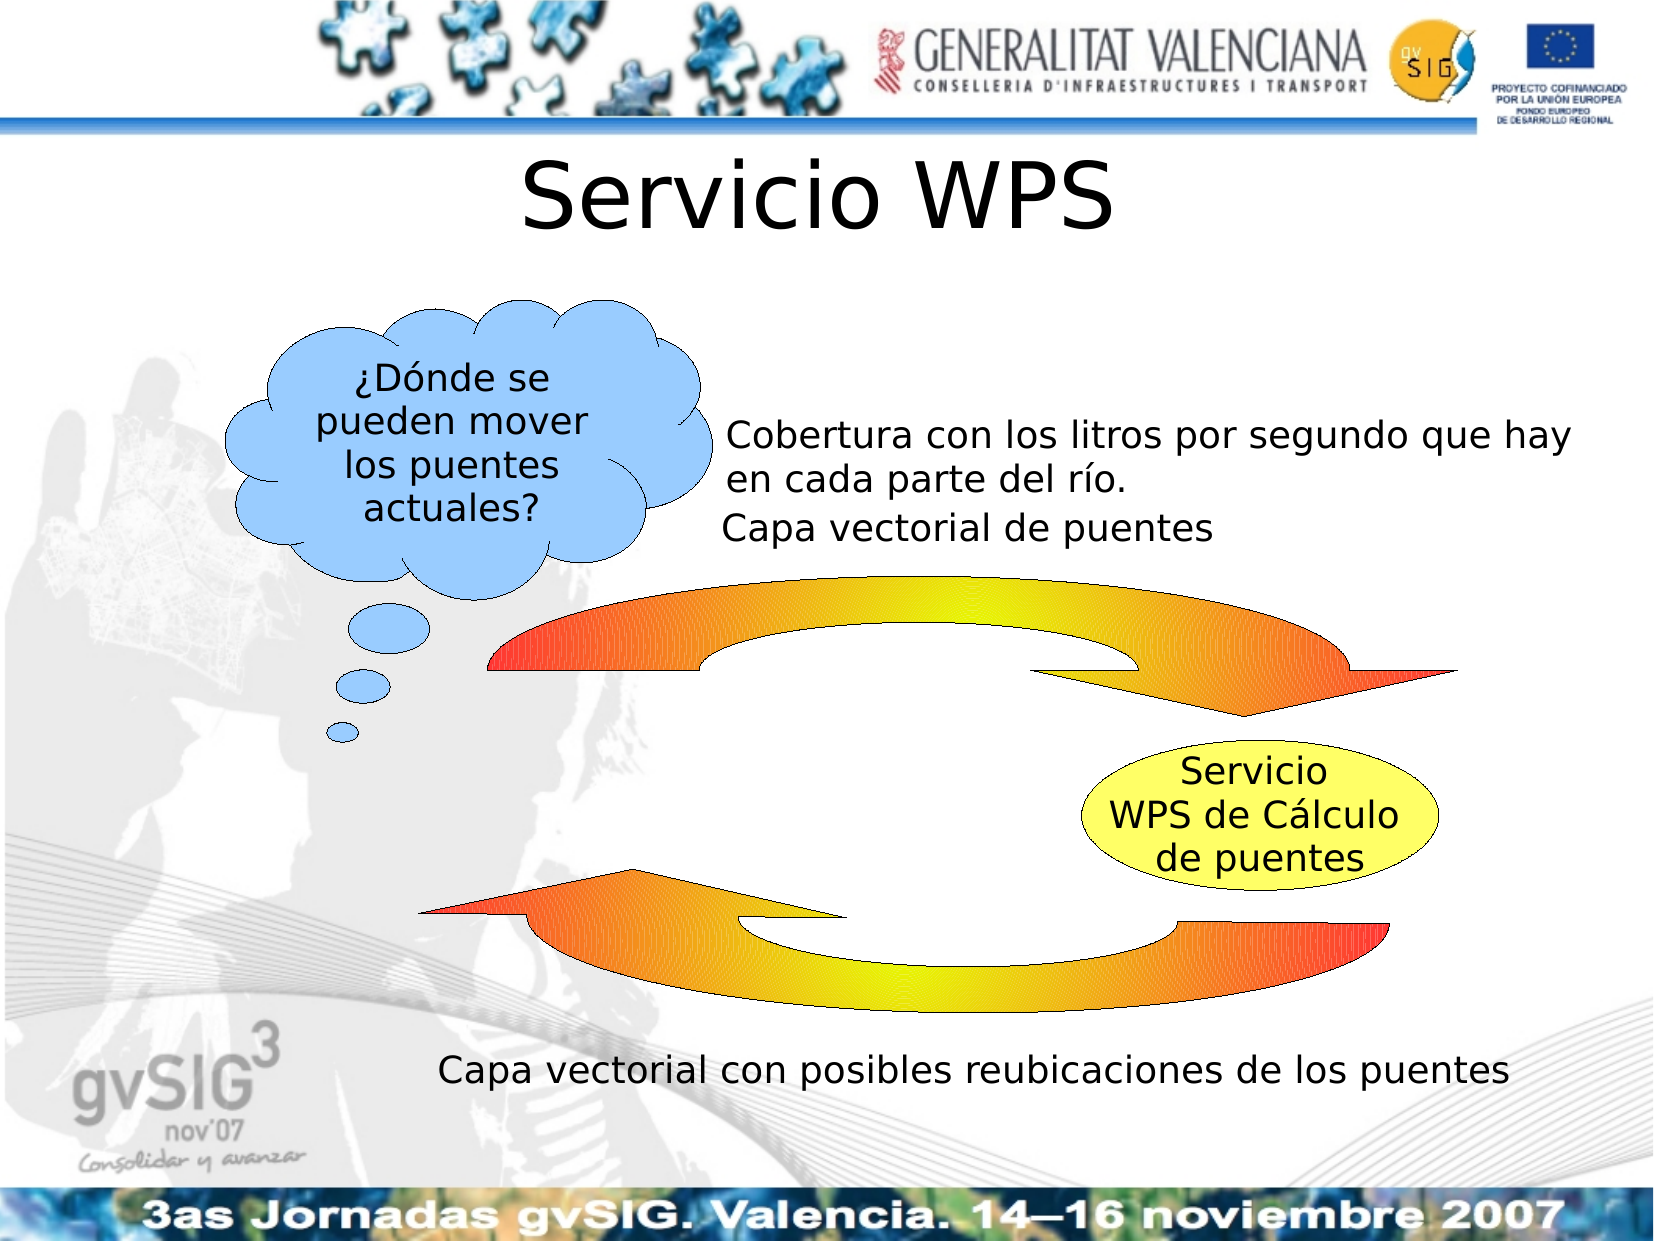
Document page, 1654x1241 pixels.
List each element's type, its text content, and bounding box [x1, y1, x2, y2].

text_box Servicio WPS de Cálculo de puentes [1081, 740, 1439, 891]
text_box [418, 869, 1390, 1013]
text_box Capa vectorial con posibles reubicaciones de los puentes [422, 1040, 1527, 1100]
picture [0, 0, 1654, 1241]
text_box ¿Dónde se pueden mover los puentes actuales? [336, 669, 391, 704]
text_box [487, 576, 1458, 717]
text_box ¿Dónde se pueden mover los puentes actuales? [348, 603, 430, 654]
title Servicio WPS [75, 92, 1563, 301]
text_box Cobertura con los litros por segundo que hay en cada parte del río. [710, 406, 1589, 509]
text_box Capa vectorial de puentes [706, 499, 1230, 558]
text_box ¿Dónde se pueden mover los puentes actuales? [225, 300, 710, 601]
